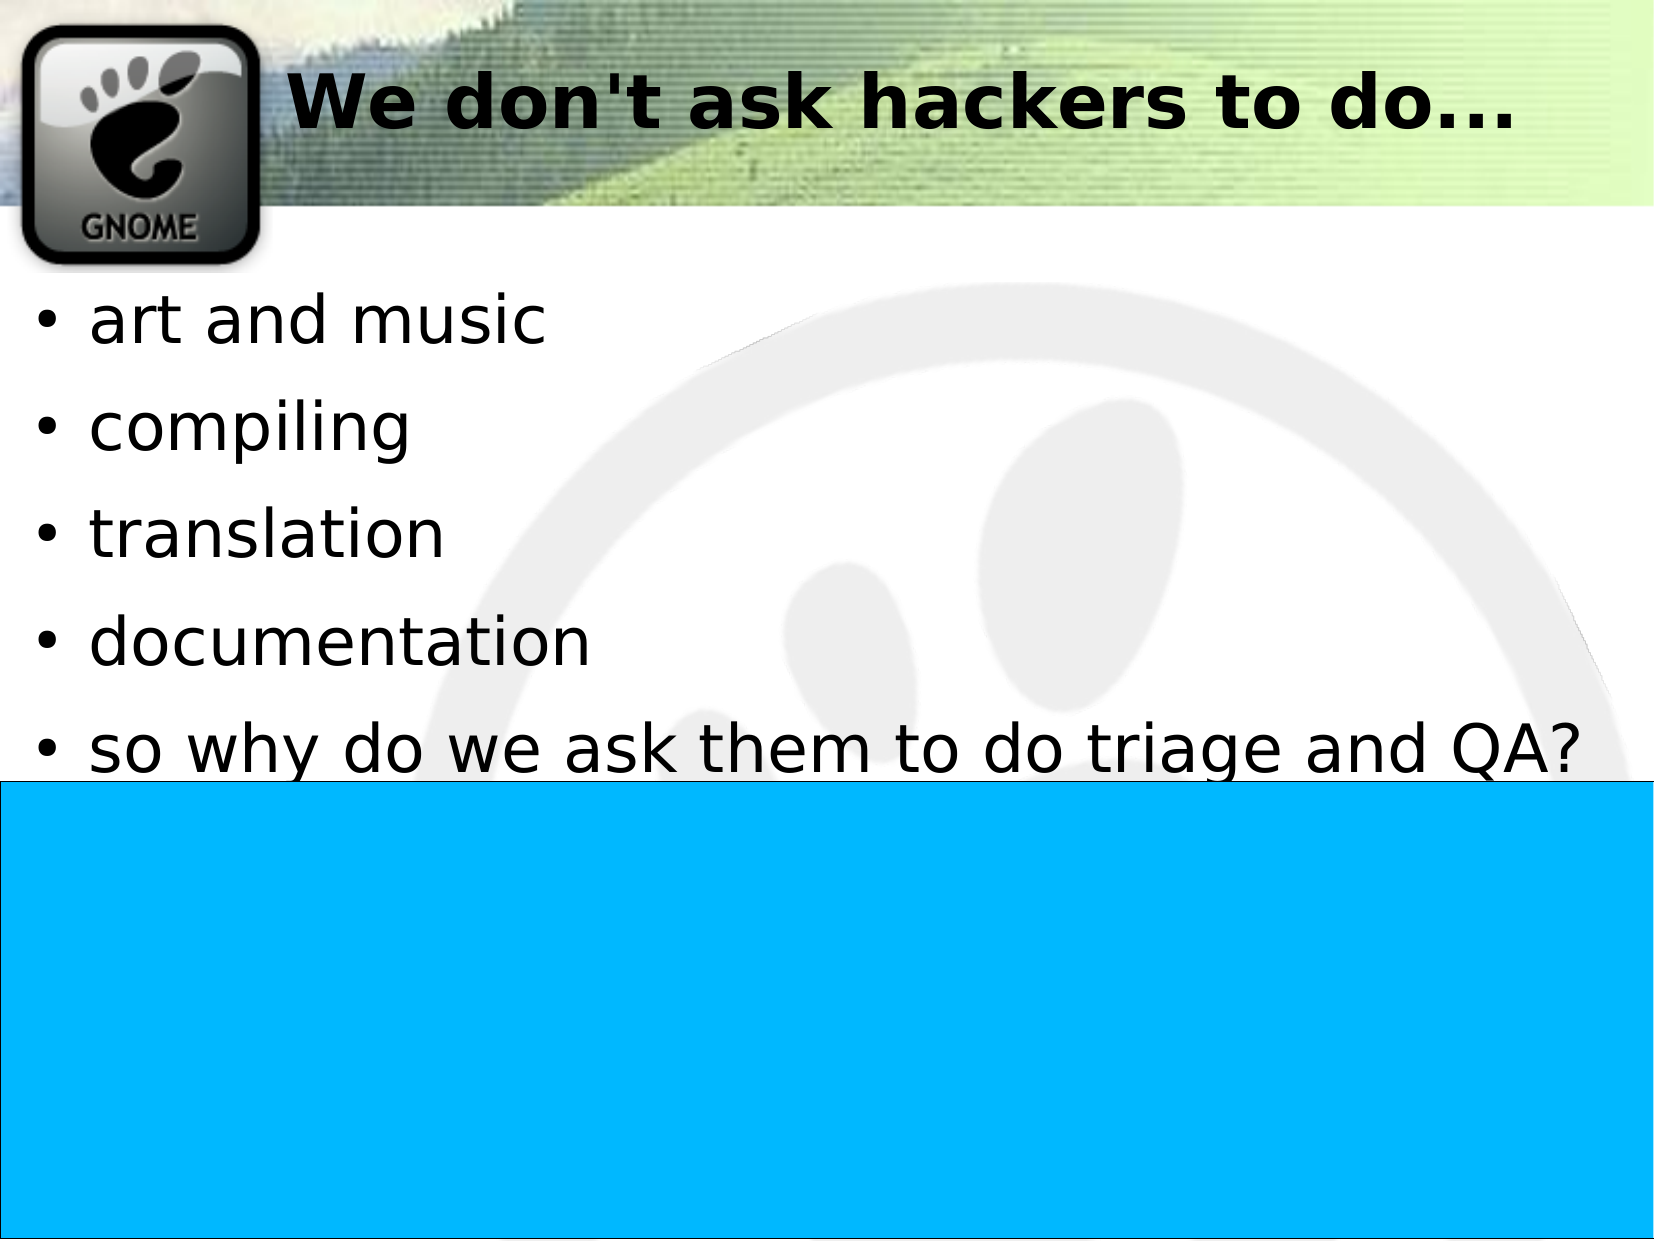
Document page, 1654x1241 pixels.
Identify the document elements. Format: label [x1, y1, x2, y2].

picture [401, 282, 1642, 781]
picture [401, 740, 415, 768]
picture [0, 0, 1654, 273]
picture [1461, 728, 1492, 768]
picture [1209, 740, 1229, 767]
